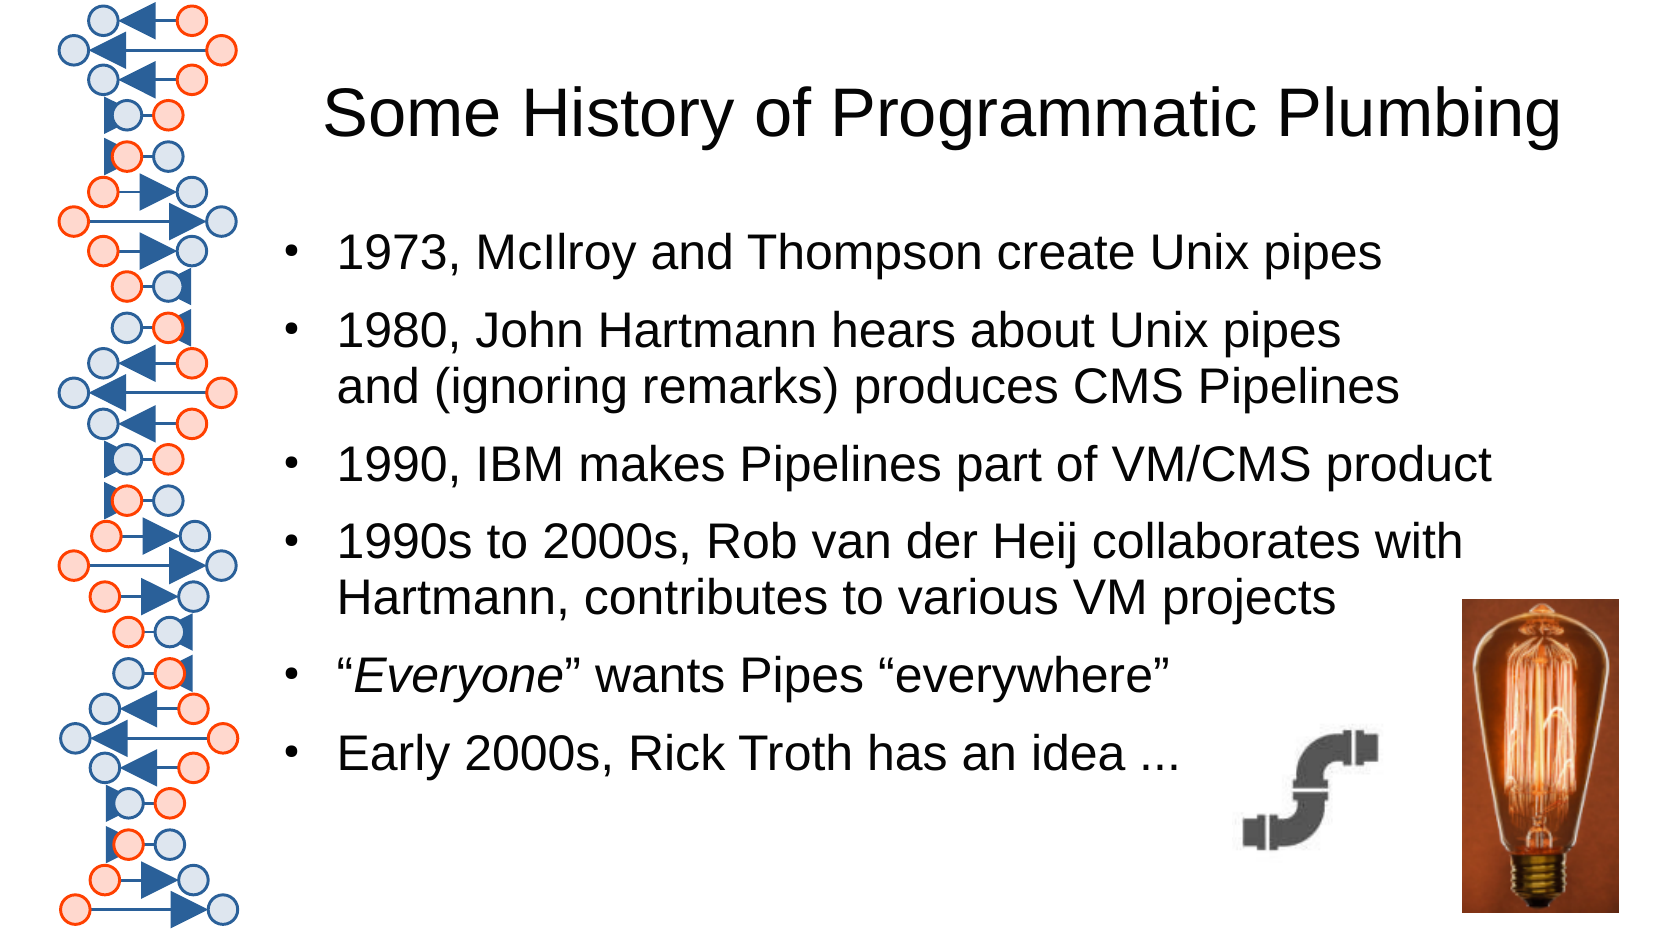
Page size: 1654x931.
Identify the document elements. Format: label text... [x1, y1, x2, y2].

title Some History of Programmatic Plumbing [265, 35, 1595, 189]
picture [1462, 599, 1619, 913]
list 1973, McIlroy and Thompson create Unix pipes 1980, John Hartmann hears about Unix pipes and (ignoring remarks) produces CMS Pipelines 1990, IBM makes Pipelines part of VM/CMS product 1990s to 2000s, Rob van der Heij collaborates with Hartmann, contributes to various VM projects “Everyone” wants Pipes “everywhere” Early 2000s, Rick Troth has an idea ... [265, 224, 1595, 931]
picture [1232, 721, 1388, 863]
